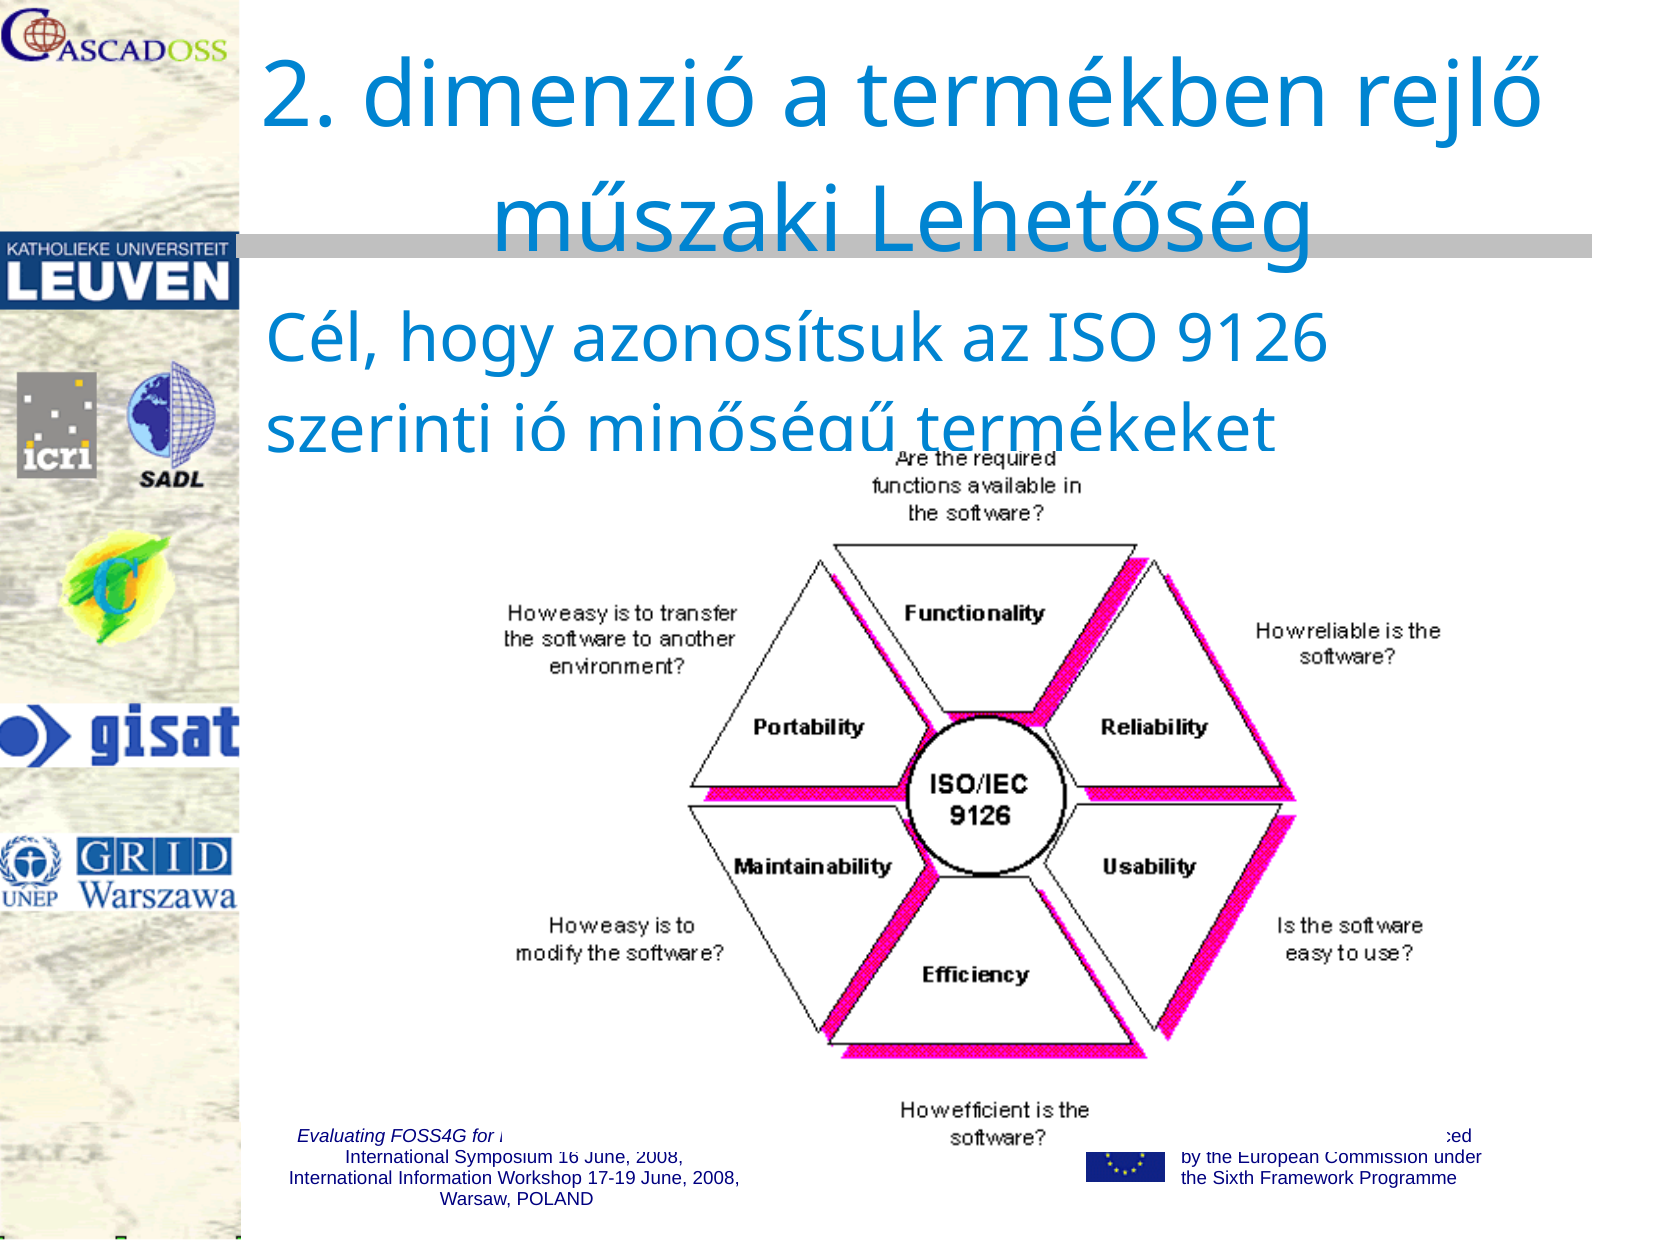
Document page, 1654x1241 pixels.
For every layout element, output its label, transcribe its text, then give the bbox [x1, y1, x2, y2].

picture [0, 0, 241, 1241]
list Cél, hogy azonosítsuk az ISO 9126 szerinti jó minőségű termékeket [265, 290, 1571, 1093]
chart [501, 451, 1447, 1152]
title 2. dimenzió a termékben rejlő műszaki Lehetőség [236, 49, 1571, 257]
picture [1086, 1152, 1165, 1182]
